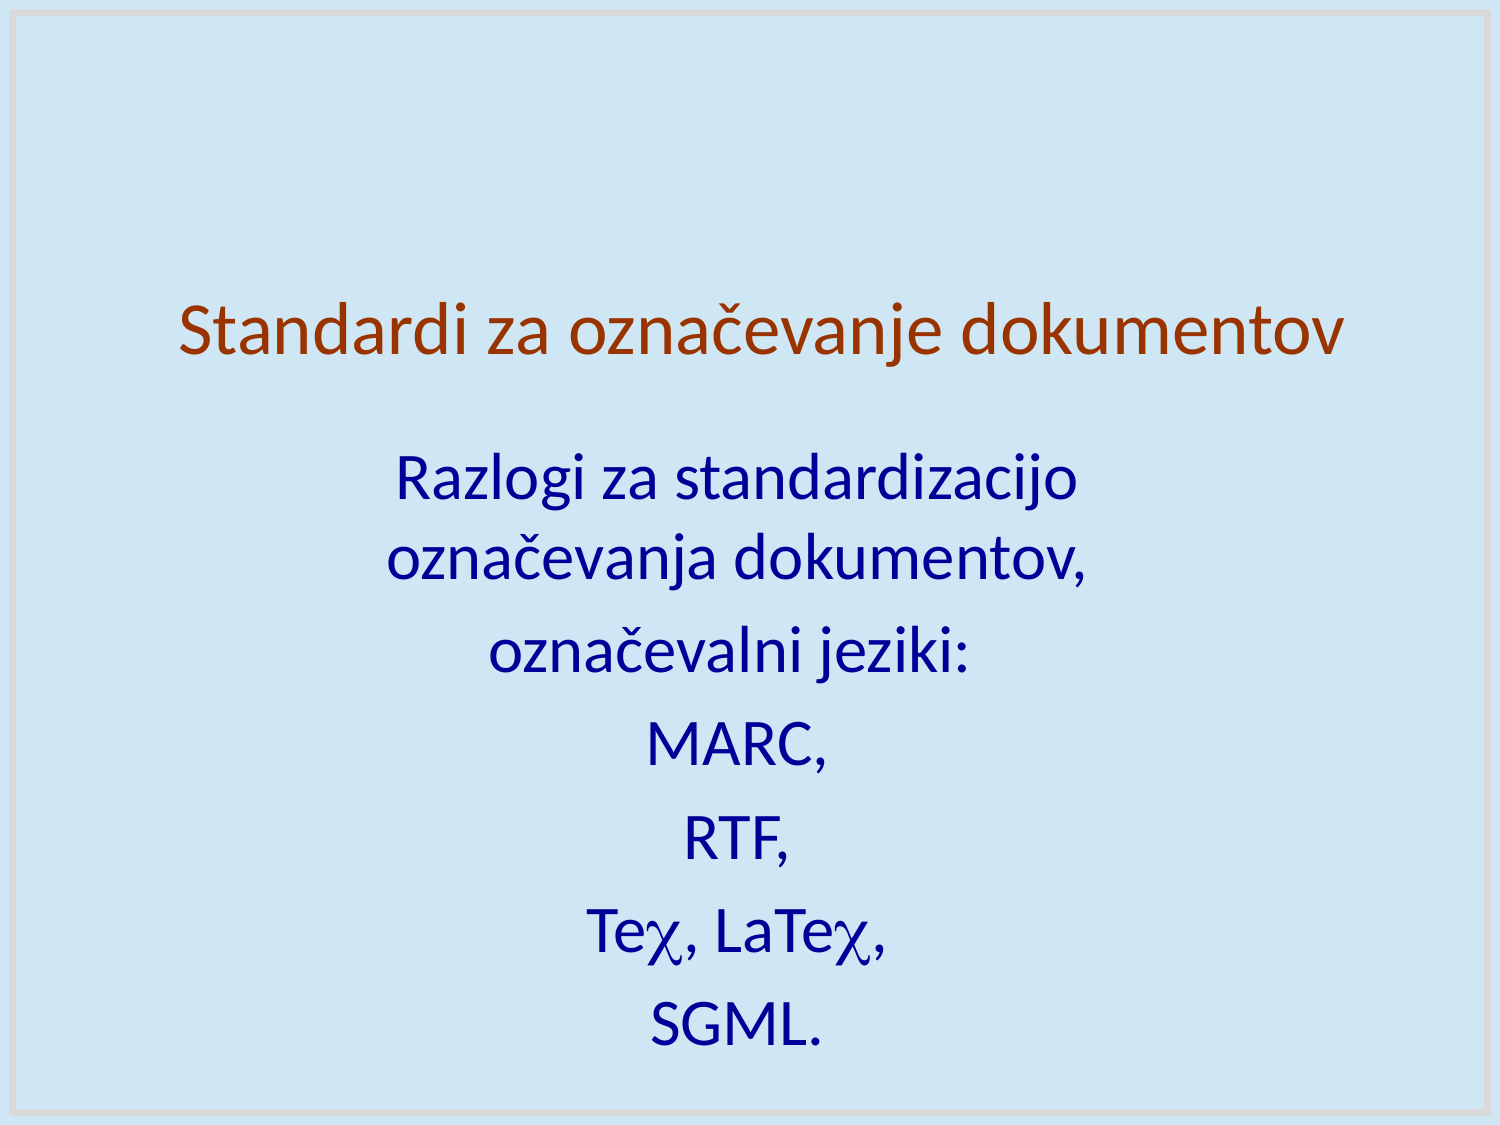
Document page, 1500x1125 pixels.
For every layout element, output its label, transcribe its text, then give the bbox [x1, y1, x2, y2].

subtitle Razlogi za standardizacijo označevanja dokumentov, označevalni jeziki: MARC, RTF, Te, LaTe, SGML. [212, 425, 1263, 713]
title Standardi za označevanje dokumentov [125, 224, 1400, 425]
